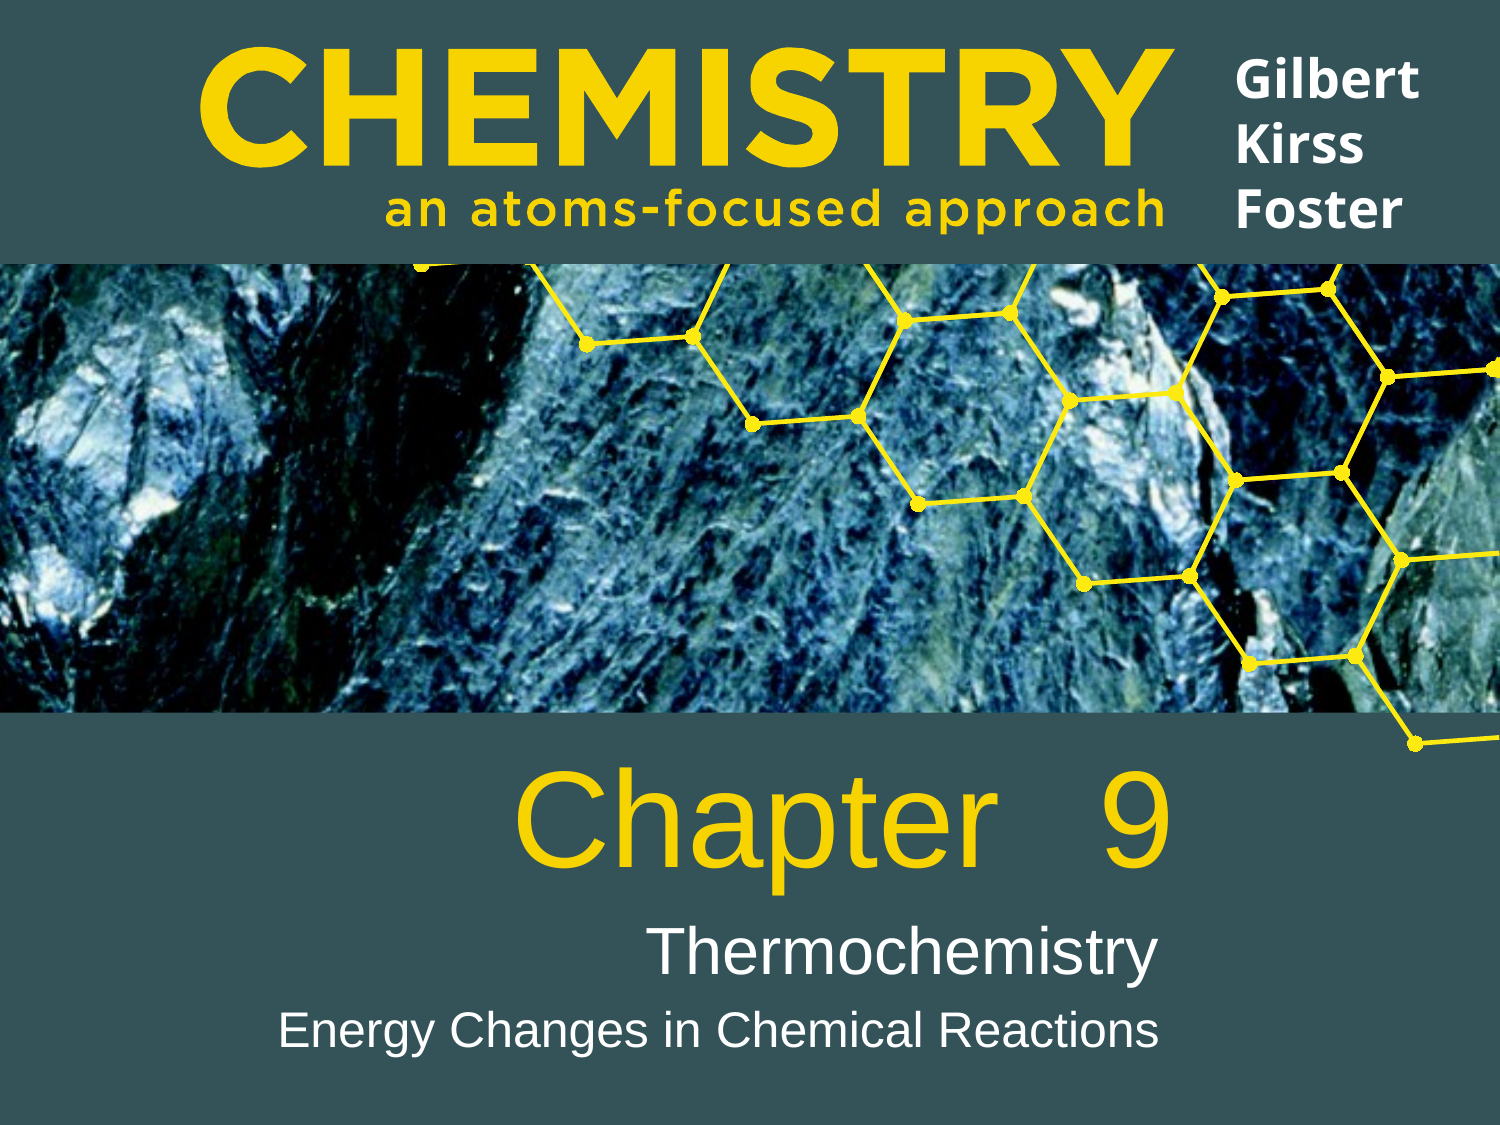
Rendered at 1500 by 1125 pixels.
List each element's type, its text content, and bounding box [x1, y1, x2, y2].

picture [1197, 476, 1395, 661]
picture [1017, 264, 1216, 397]
title 9 [942, 725, 1175, 900]
picture [1334, 264, 1500, 374]
picture [870, 264, 1031, 317]
picture [1348, 373, 1500, 557]
picture [865, 316, 1064, 501]
picture [0, 264, 1390, 712]
picture [1183, 292, 1382, 477]
picture [1030, 396, 1229, 580]
picture [1204, 264, 1336, 293]
picture [699, 264, 898, 421]
picture [1362, 556, 1500, 712]
picture [536, 264, 724, 341]
subtitle Thermochemistry Energy Changes in Chemical Reactions [125, 900, 1175, 1113]
